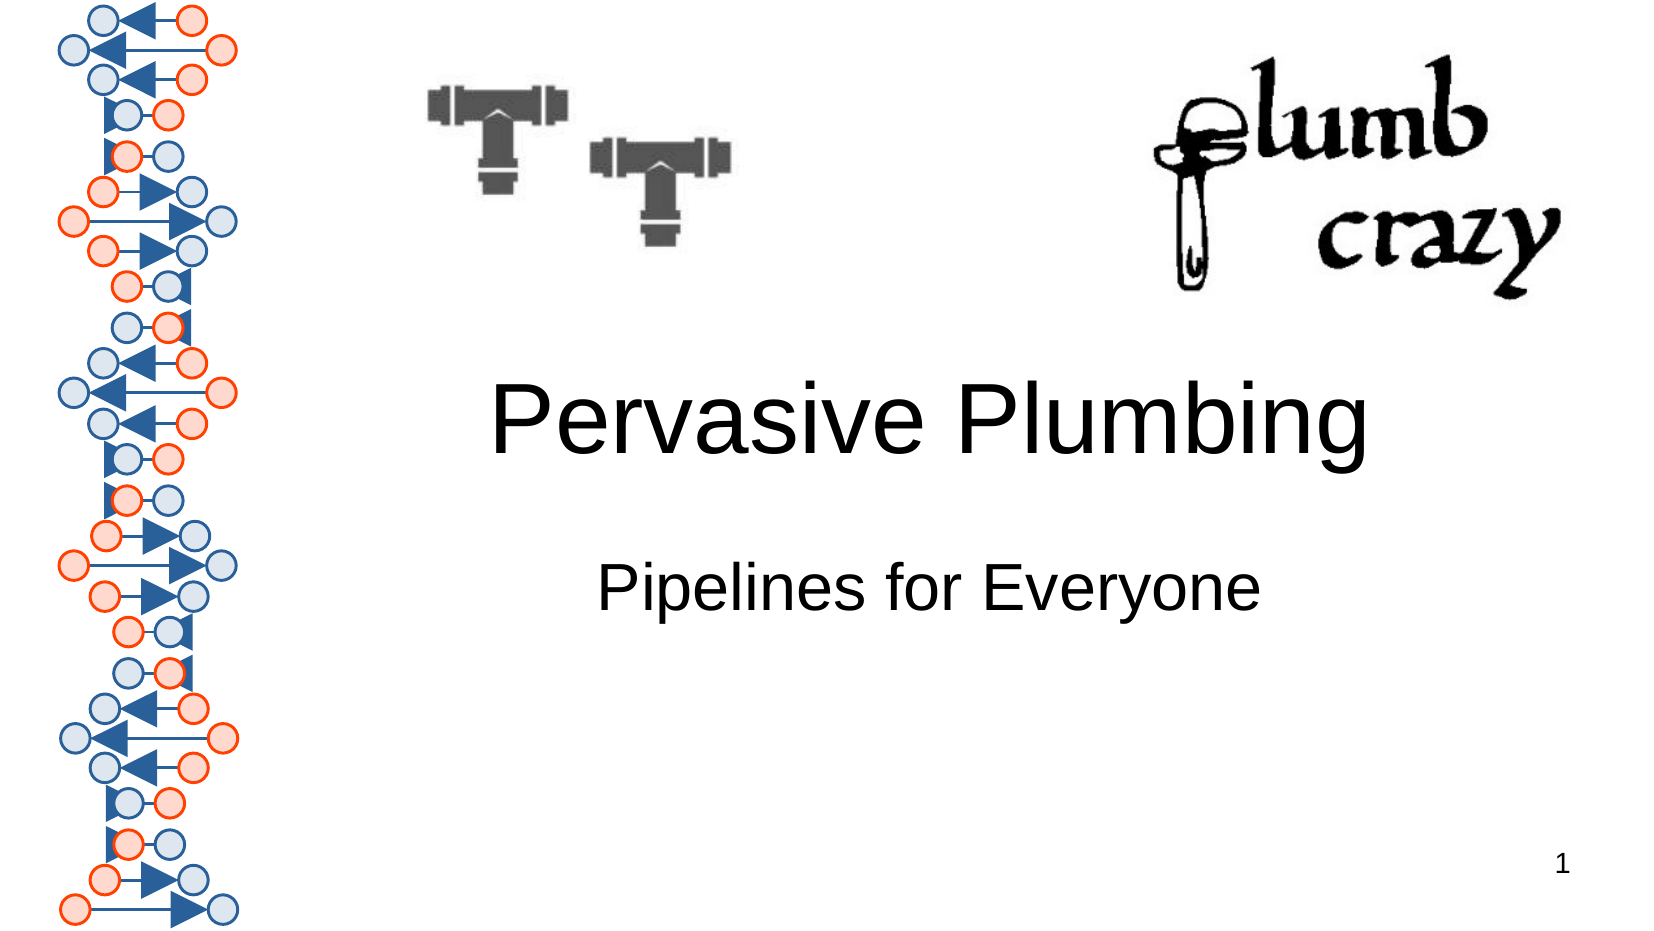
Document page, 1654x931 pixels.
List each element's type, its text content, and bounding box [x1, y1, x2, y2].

picture [412, 74, 751, 263]
picture [1132, 36, 1583, 319]
subtitle Pervasive Plumbing Pipelines for Everyone [265, 224, 1595, 764]
